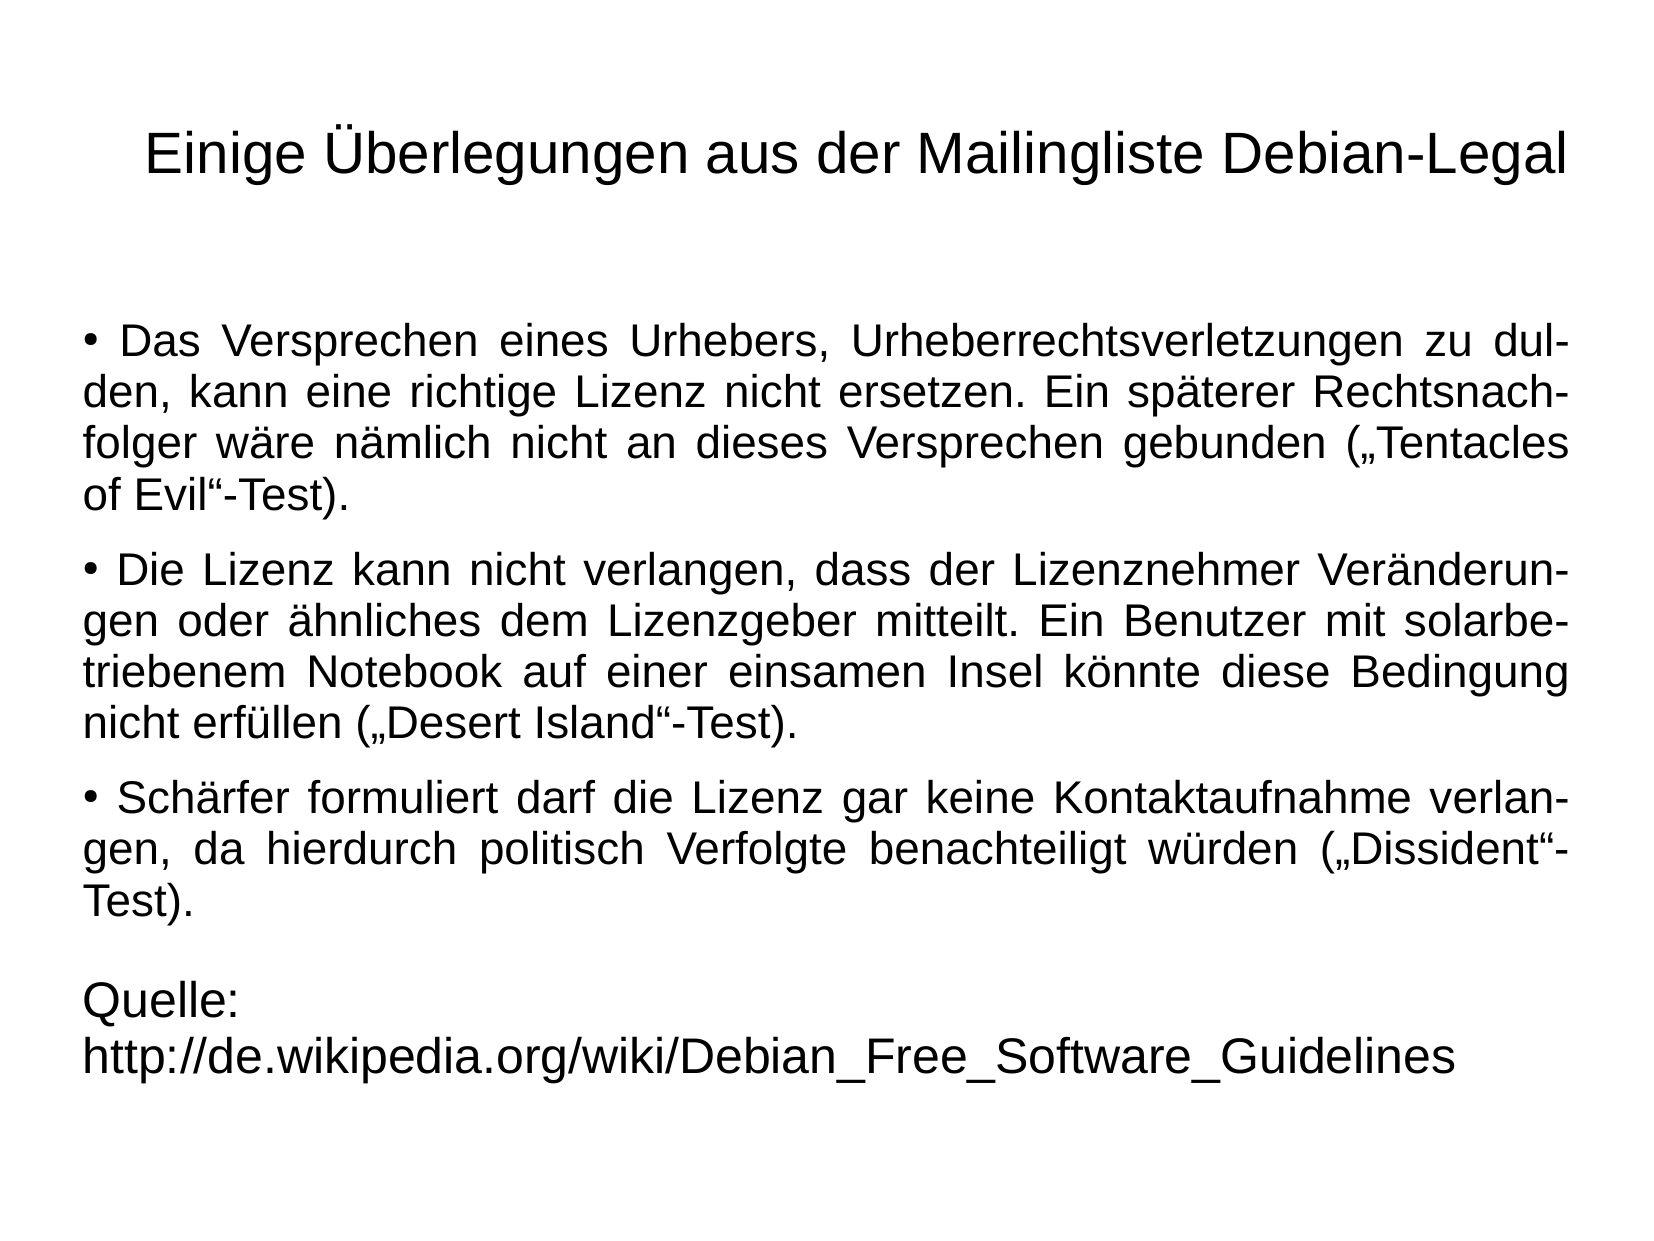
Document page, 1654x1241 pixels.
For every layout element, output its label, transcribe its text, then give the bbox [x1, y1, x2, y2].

subtitle Das Versprechen eines Urhebers, Urheberrechtsverletzungen zu dul-den, kann eine richtige Lizenz nicht ersetzen. Ein späterer Rechtsnach-folger wäre nämlich nicht an dieses Versprechen gebunden („Tentacles of Evil“-Test). Die Lizenz kann nicht verlangen, dass der Lizenznehmer Veränderun-gen oder ähnliches dem Lizenzgeber mitteilt. Ein Benutzer mit solarbe-triebenem Notebook auf einer einsamen Insel könnte diese Bedingung nicht erfüllen („Desert Island“-Test). Schärfer formuliert darf die Lizenz gar keine Kontaktaufnahme verlan-gen, da hierdurch politisch Verfolgte benachteiligt würden („Dissident“-Test). Quelle: http://de.wikipedia.org/wiki/Debian_Free_Software_Guidelines [82, 297, 1571, 1102]
title Einige Überlegungen aus der Mailingliste Debian-Legal [82, 56, 1571, 250]
